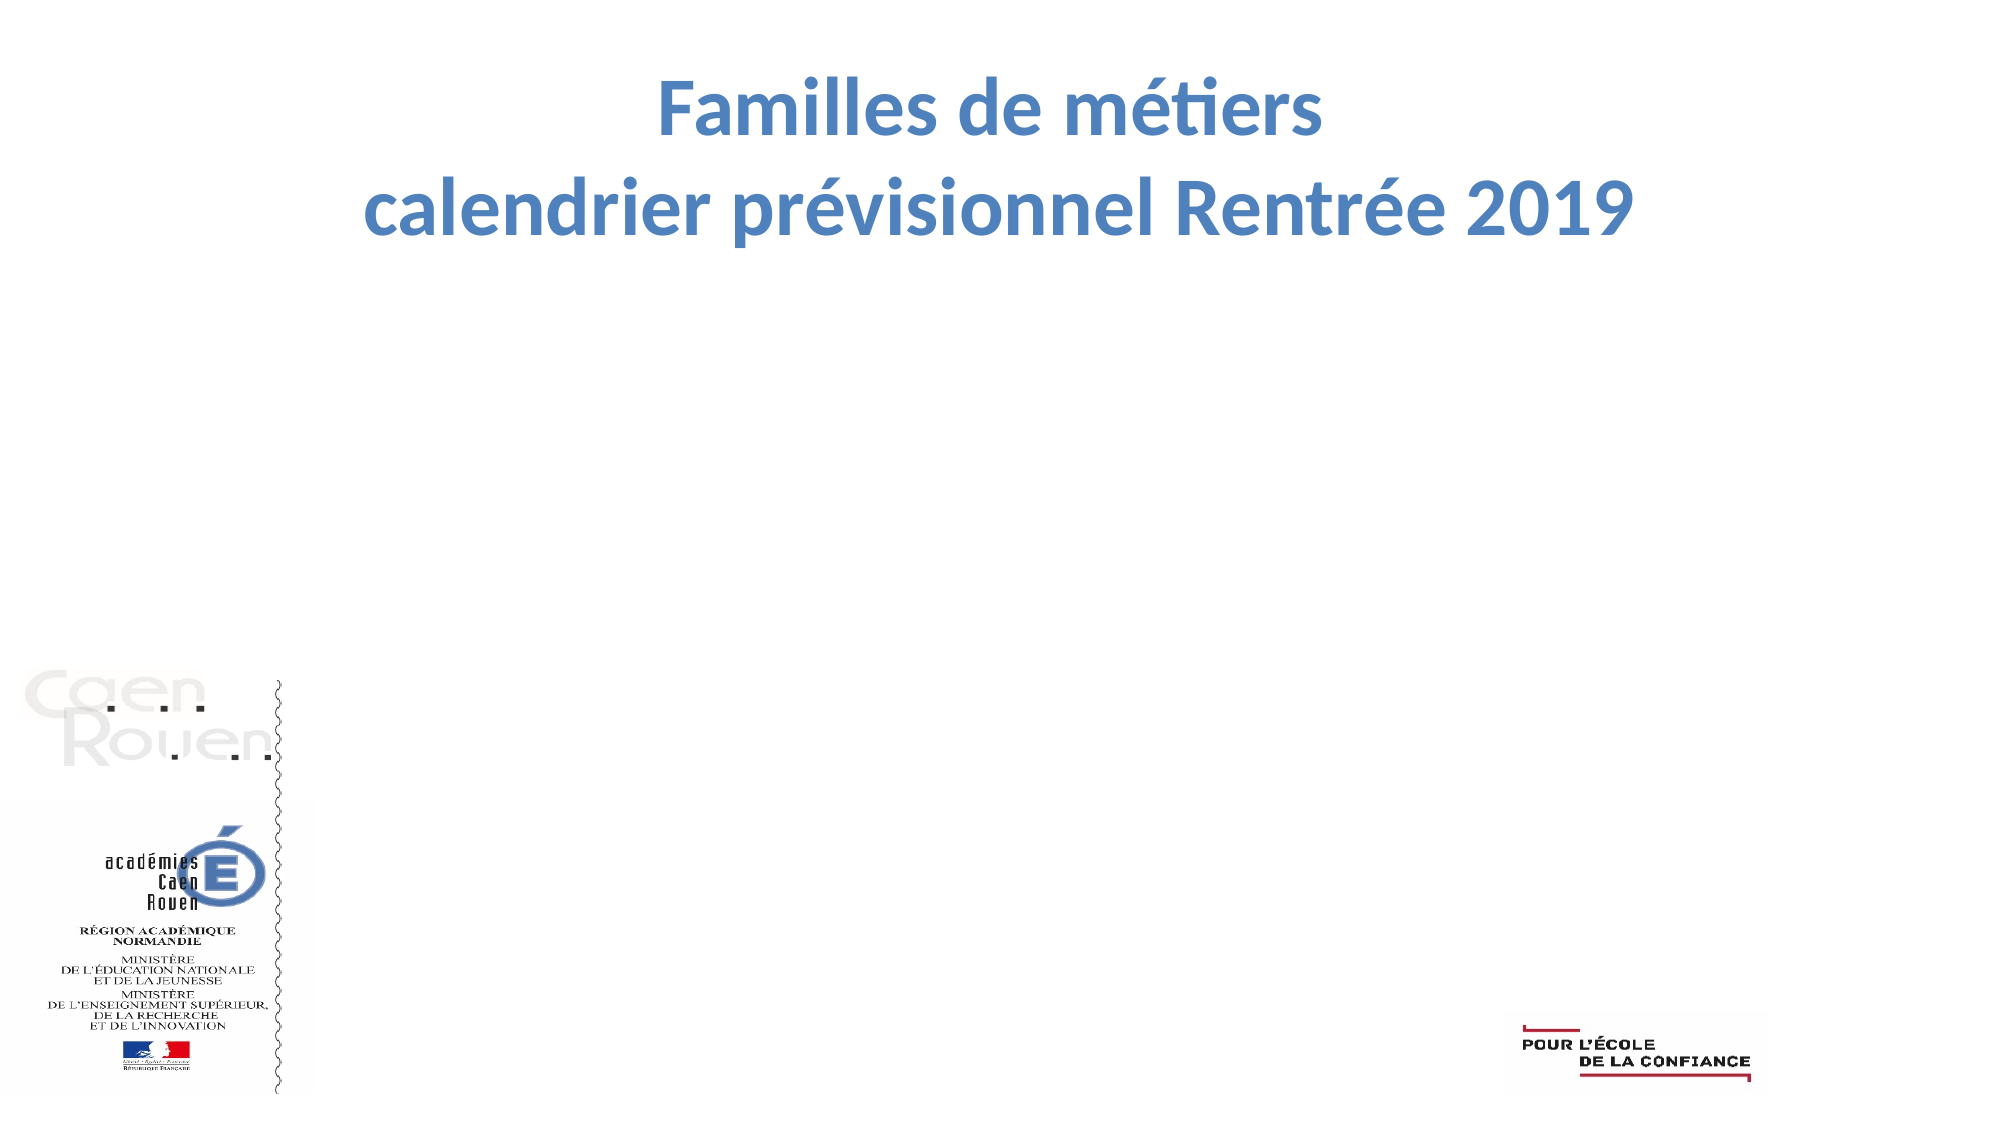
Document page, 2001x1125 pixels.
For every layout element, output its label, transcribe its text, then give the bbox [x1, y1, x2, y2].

picture [23, 668, 271, 766]
picture [421, 570, 1768, 1094]
picture [0, 680, 317, 1094]
title Familles de métiers calendrier prévisionnel Rentrée 2019 [99, 45, 1900, 233]
